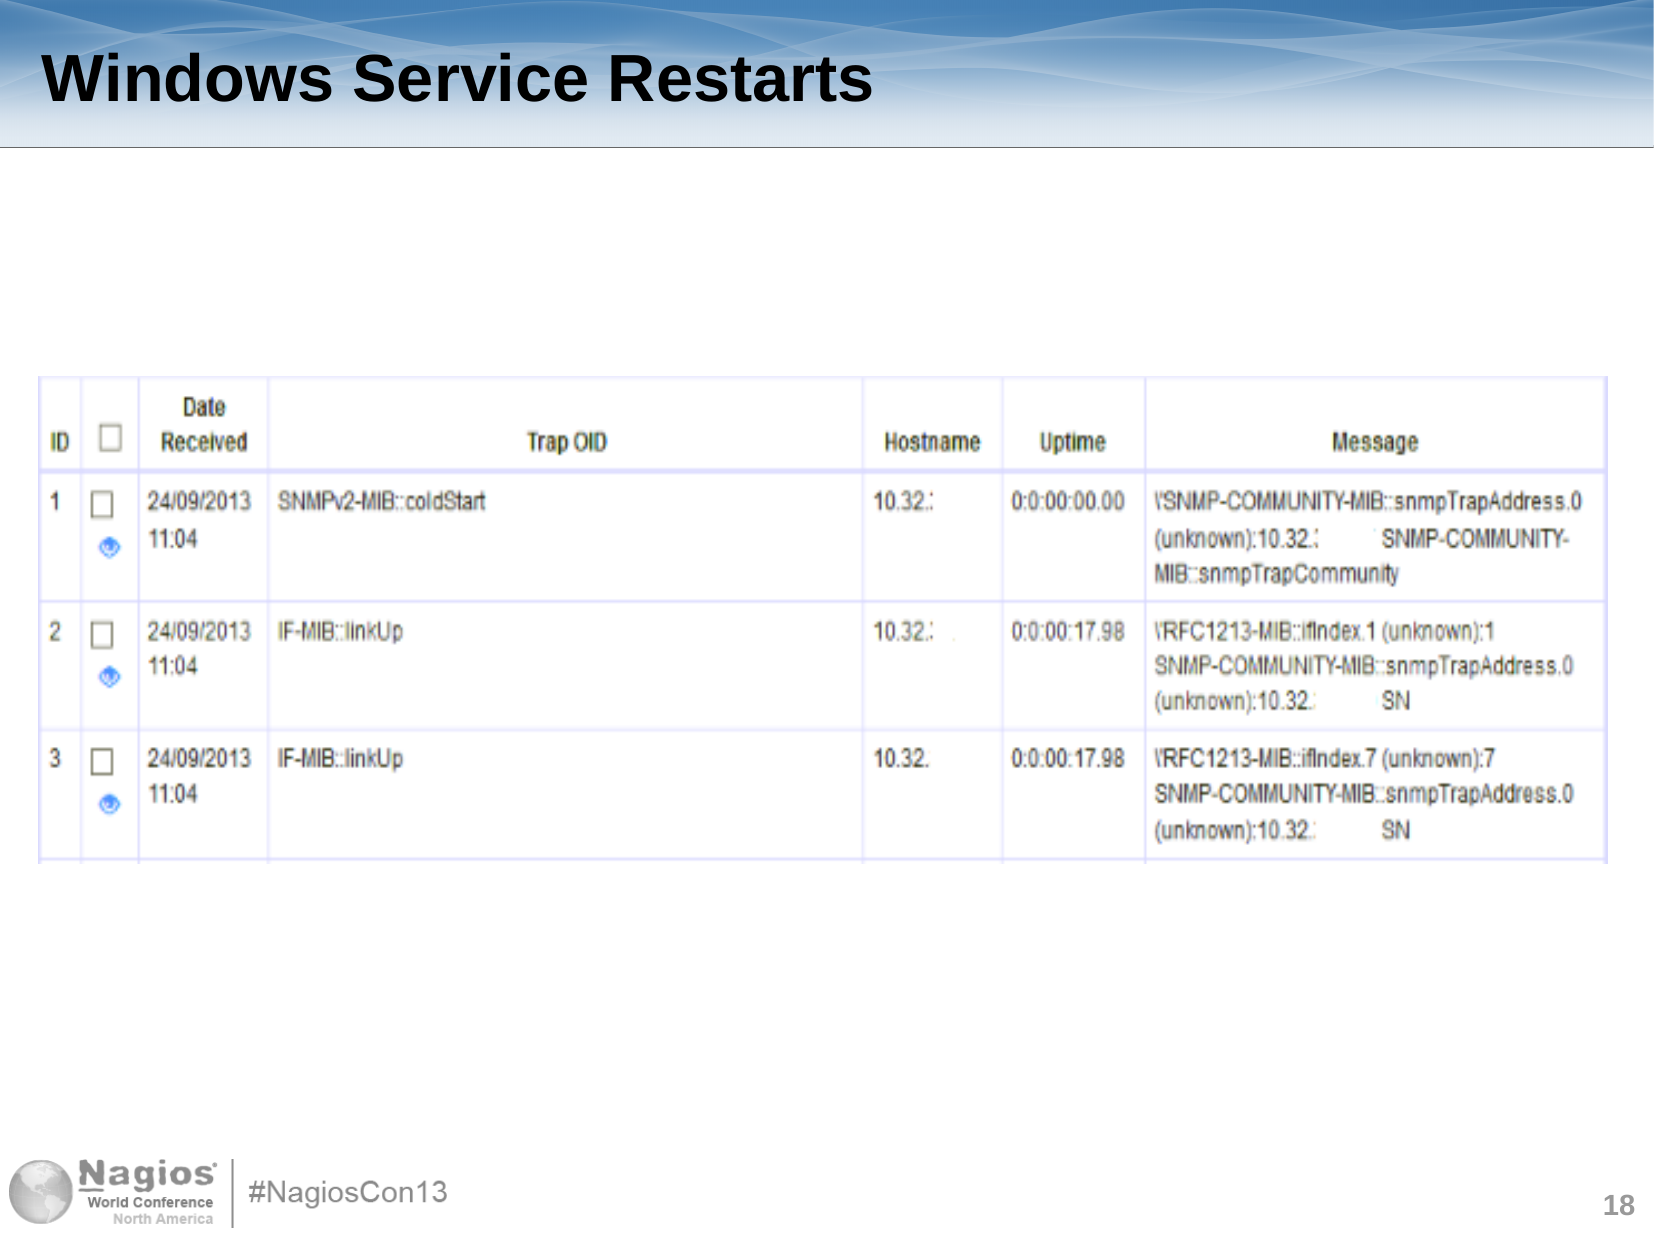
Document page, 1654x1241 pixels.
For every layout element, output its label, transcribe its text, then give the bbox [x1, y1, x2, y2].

picture [38, 376, 1608, 864]
picture [0, 0, 1654, 147]
title Windows Service Restarts [41, 29, 1248, 127]
picture [9, 1159, 453, 1228]
